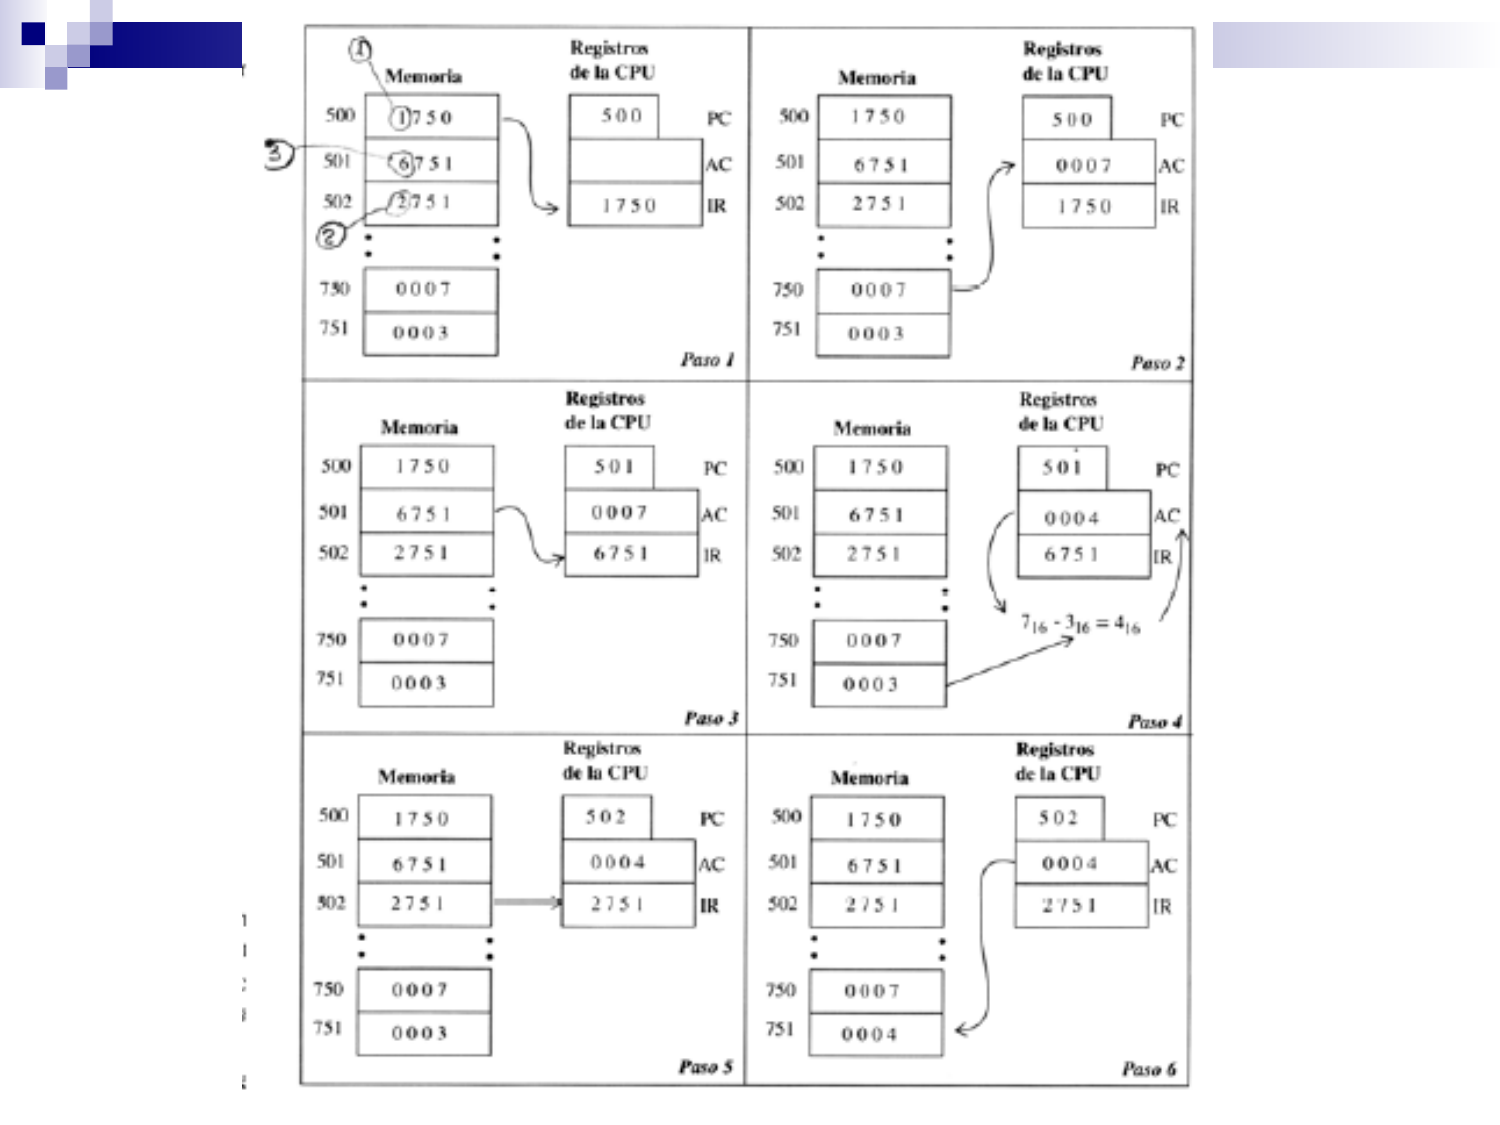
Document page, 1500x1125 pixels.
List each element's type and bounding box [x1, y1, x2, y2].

picture [242, 18, 1213, 1106]
